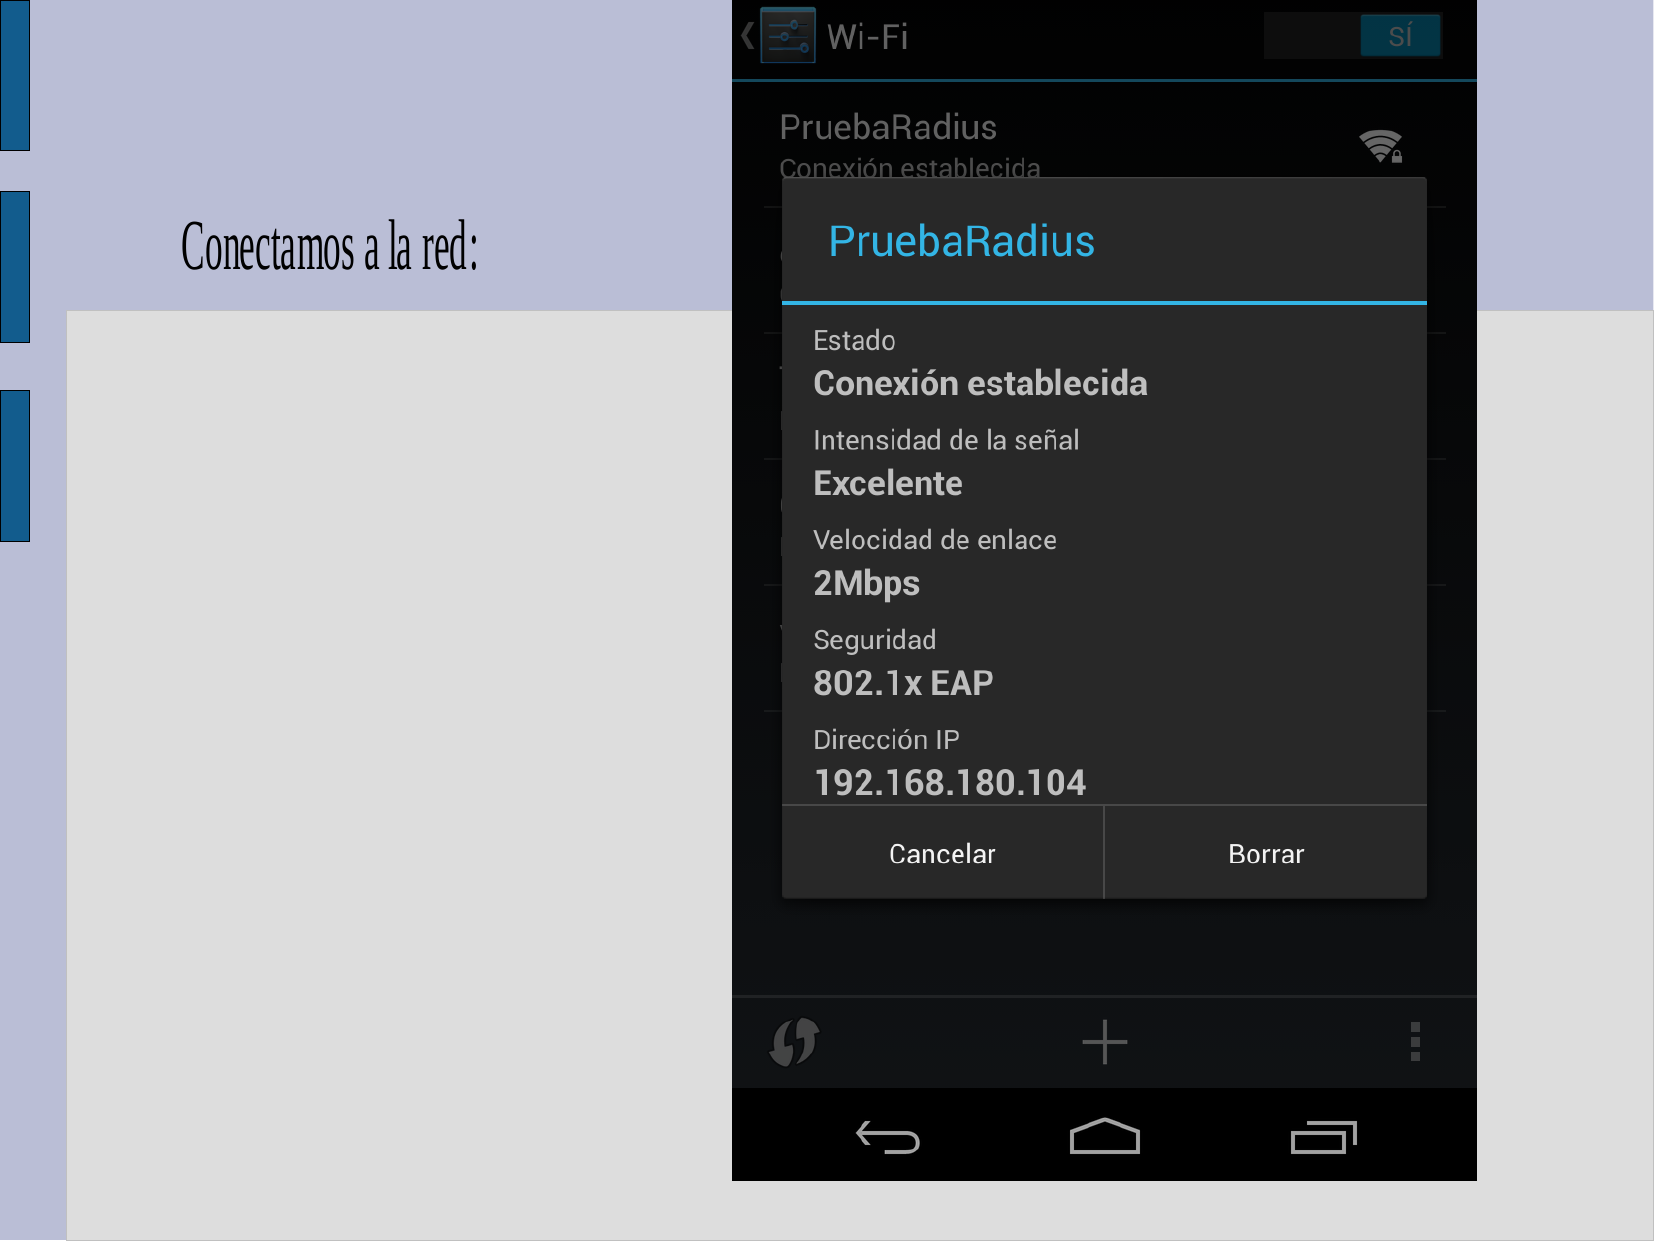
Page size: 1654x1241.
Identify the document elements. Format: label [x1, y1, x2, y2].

chart [179, 202, 732, 709]
picture [732, 0, 1477, 1182]
chart [1477, 202, 1595, 709]
